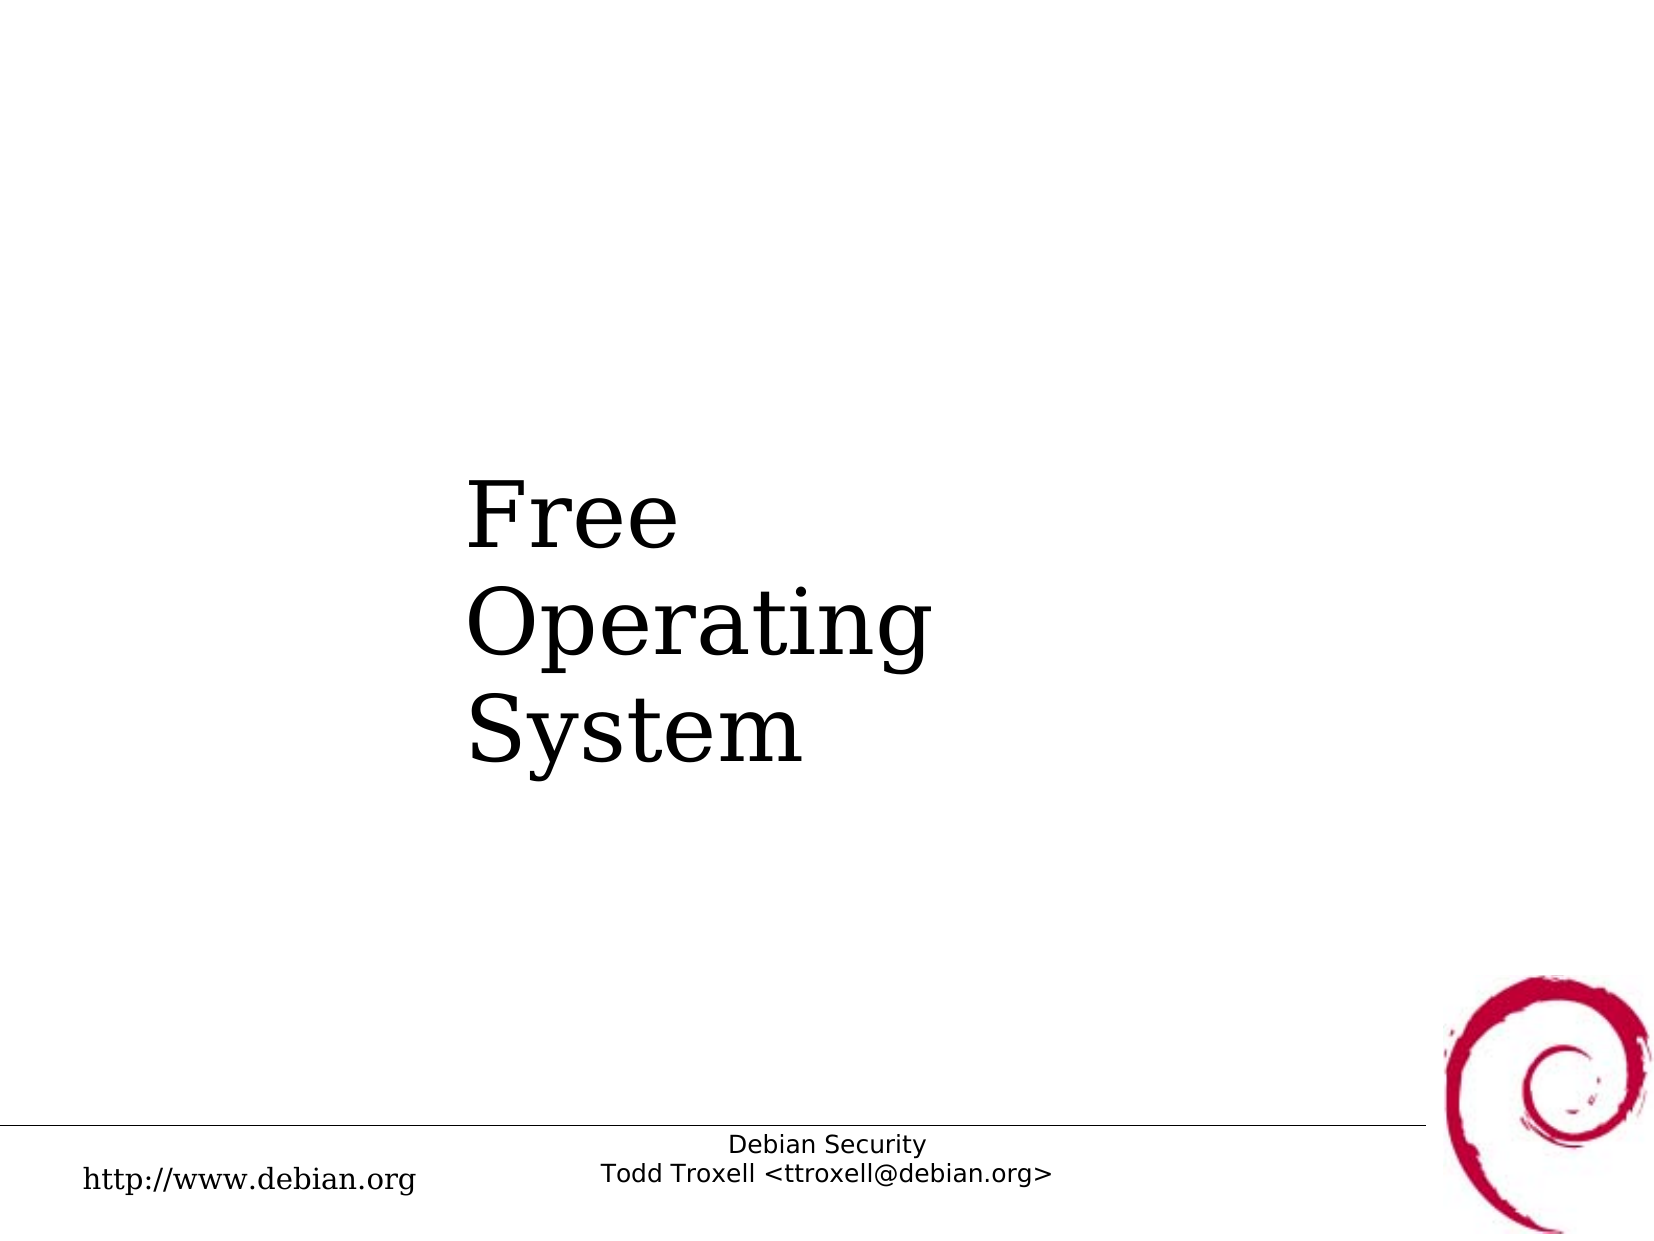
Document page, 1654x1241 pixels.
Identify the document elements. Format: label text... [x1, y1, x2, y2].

picture [1443, 975, 1654, 1234]
text_box Free Operating System [450, 454, 1088, 791]
